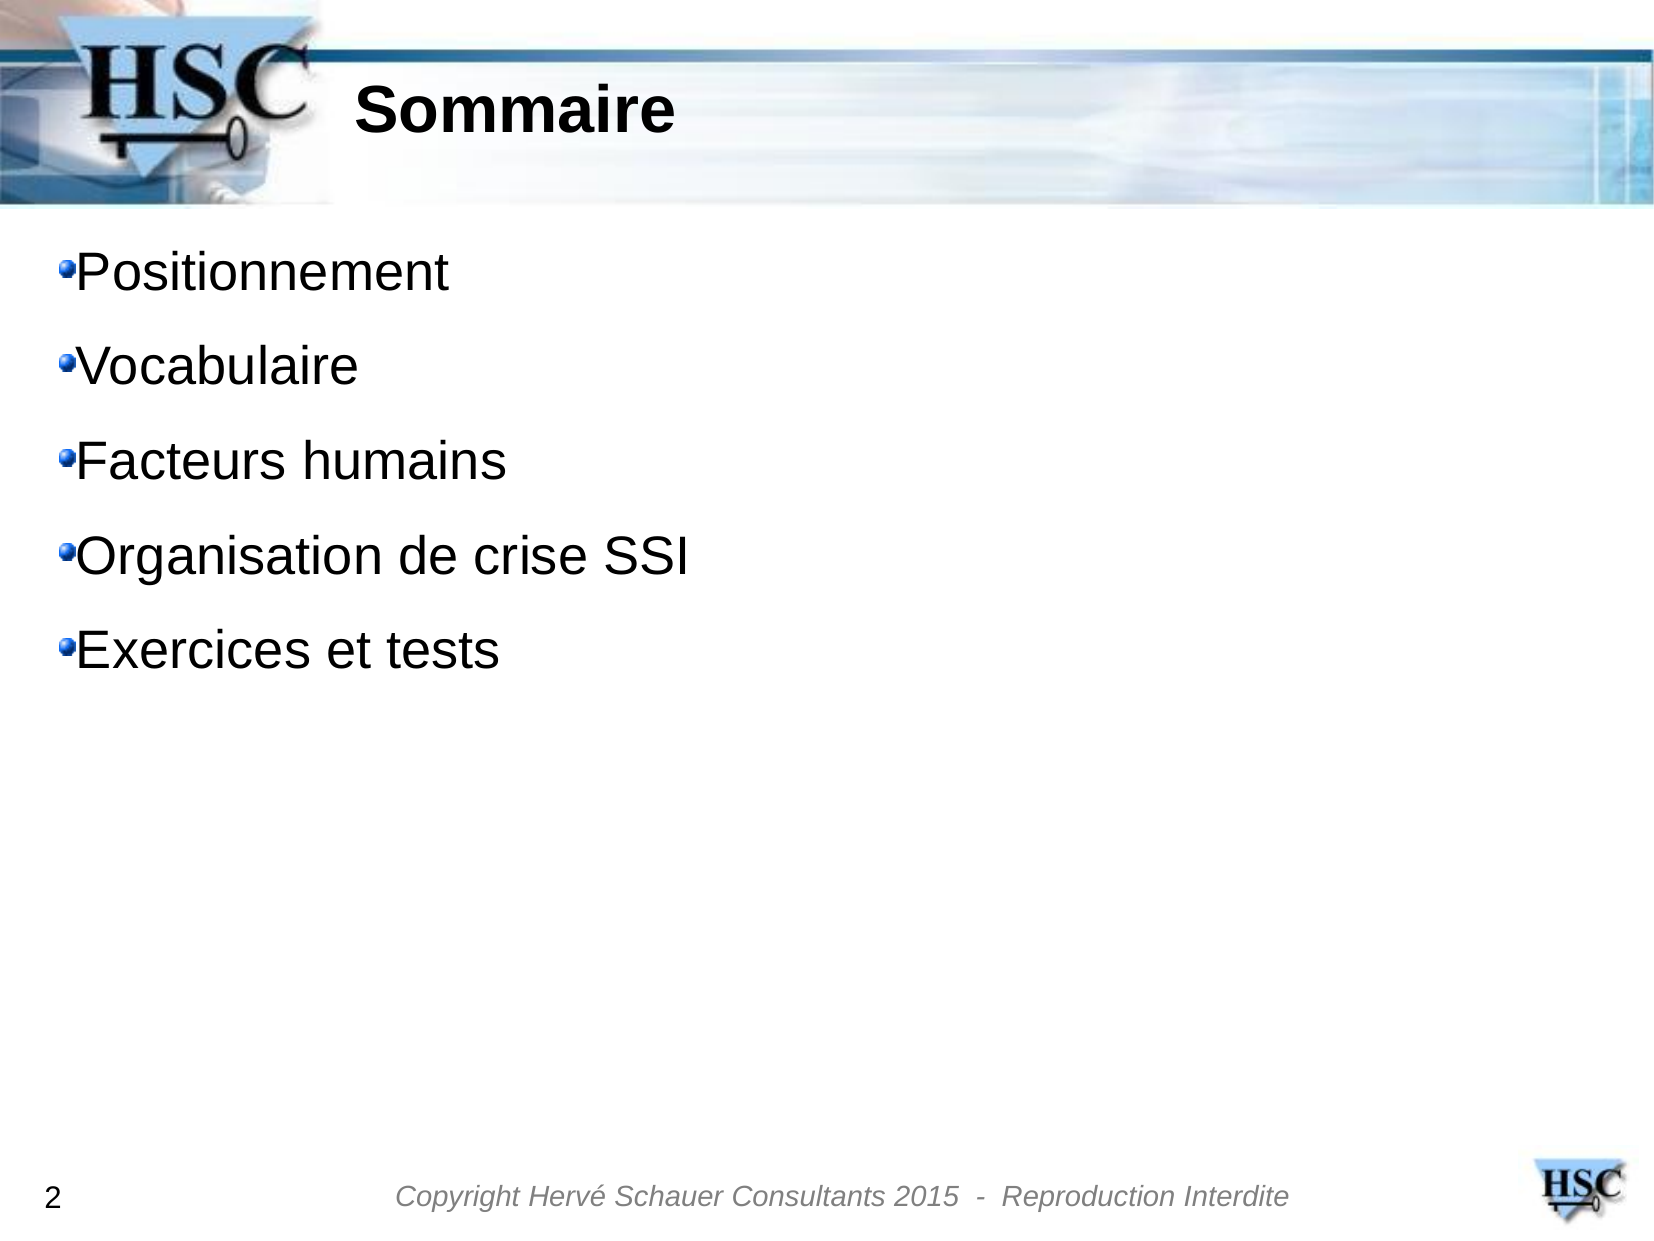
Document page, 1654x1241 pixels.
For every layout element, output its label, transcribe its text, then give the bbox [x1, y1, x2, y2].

title Sommaire [354, 2, 1654, 210]
list Positionnement Vocabulaire Facteurs humains Organisation de crise SSI Exercices et tests [59, 236, 1625, 1152]
